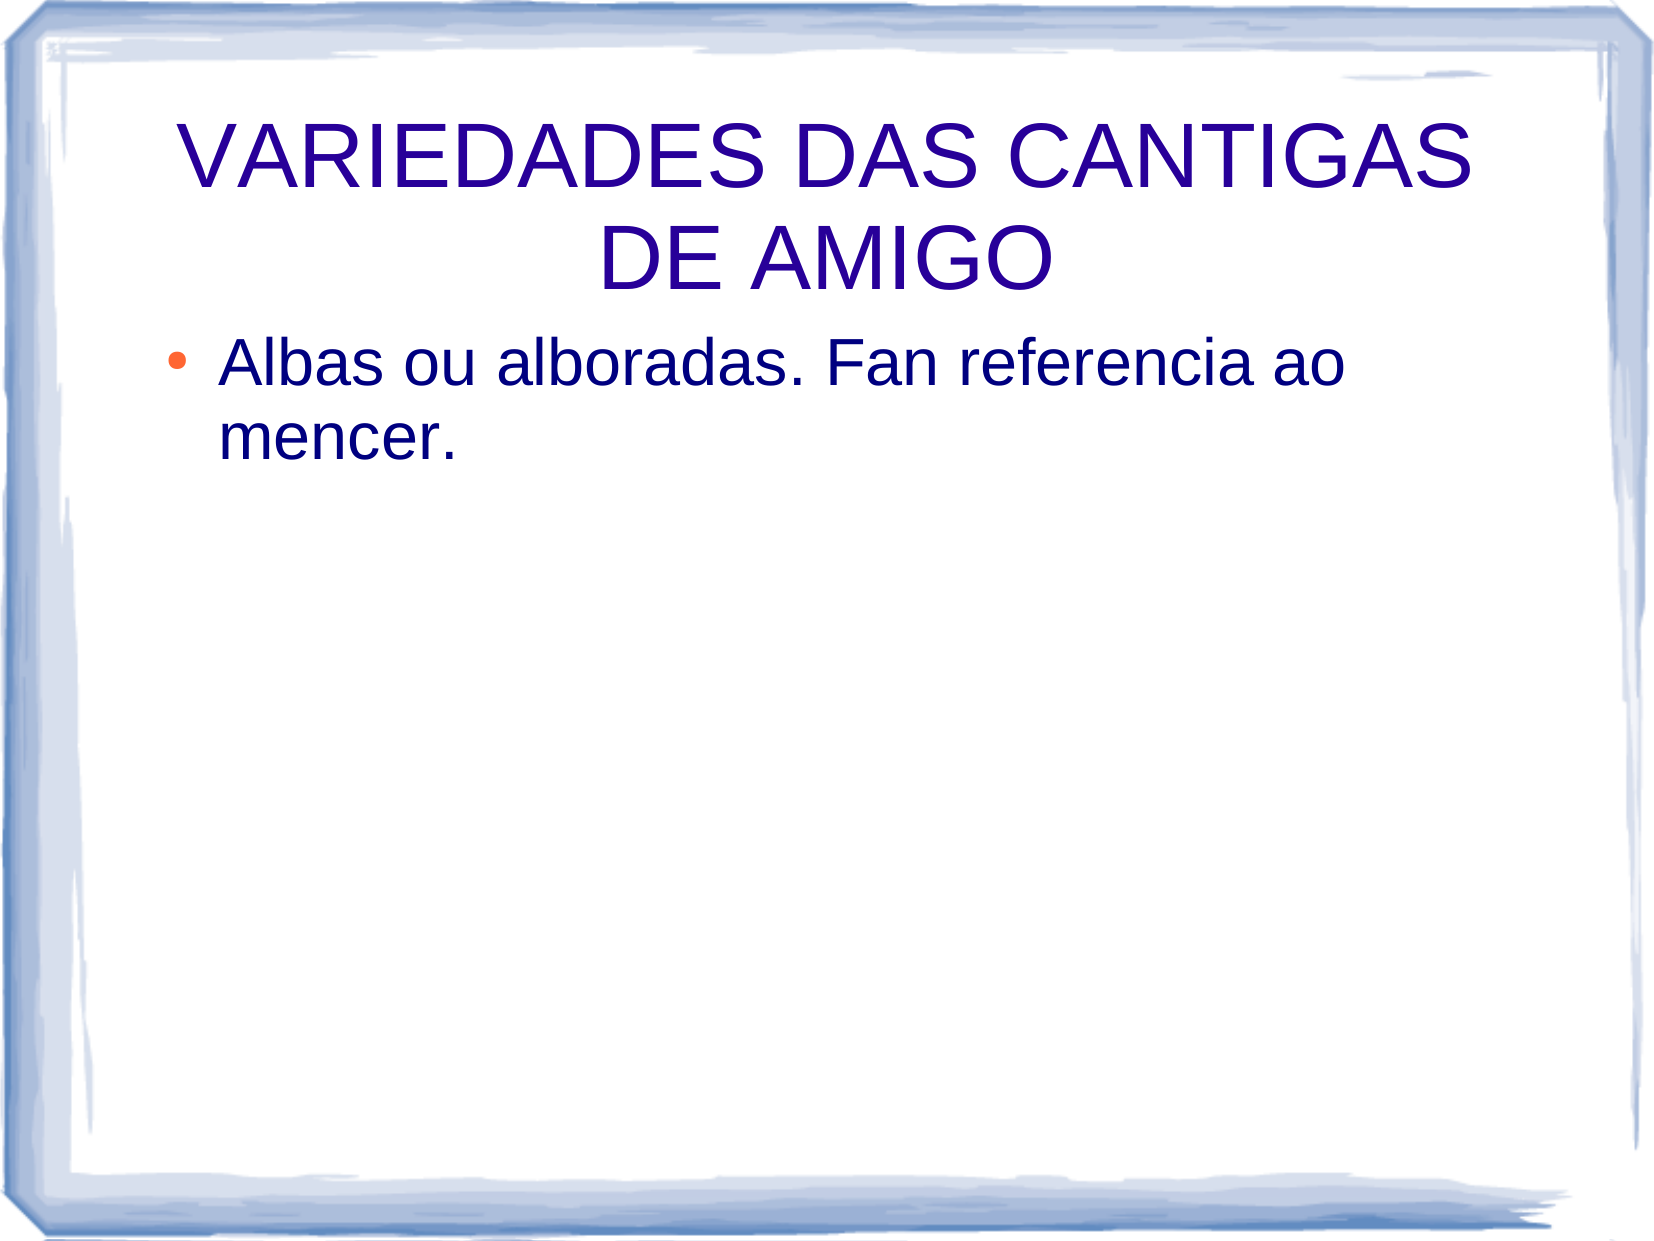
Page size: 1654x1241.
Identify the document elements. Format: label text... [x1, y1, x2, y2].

picture [0, 0, 1654, 1241]
list Albas ou alboradas. Fan referencia ao mencer. [147, 324, 1506, 1045]
title VARIEDADES DAS CANTIGAS DE AMIGO [147, 104, 1506, 310]
